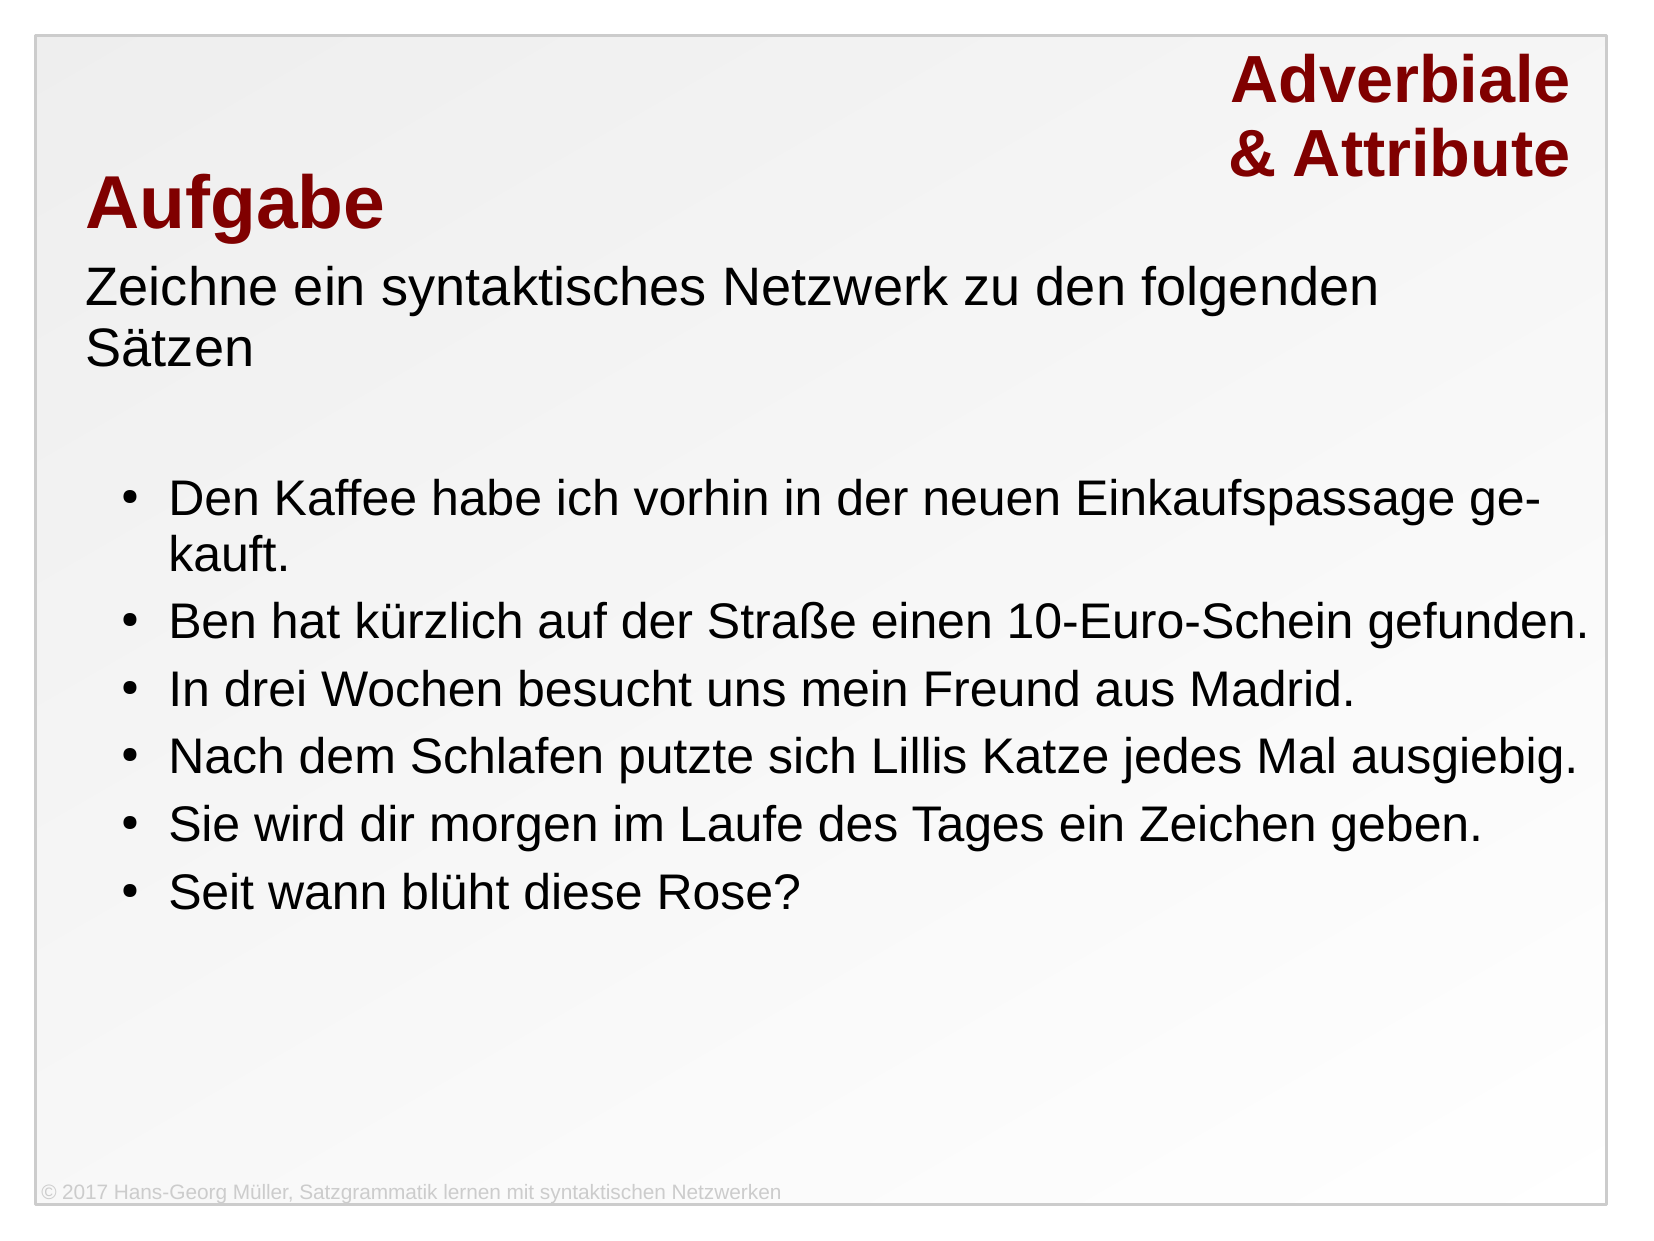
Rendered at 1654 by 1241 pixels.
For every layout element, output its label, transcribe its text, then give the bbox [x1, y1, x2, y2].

text_box Den Kaffee habe ich vorhin in der neuen Einkaufspassage ge-kauft. Ben hat kürzlich auf der Straße einen 10-Euro-Schein gefunden. In drei Wochen besucht uns mein Freund aus Madrid. Nach dem Schlafen putzte sich Lillis Katze jedes Mal ausgiebig. Sie wird dir morgen im Laufe des Tages ein Zeichen geben. Seit wann blüht diese Rose? [106, 462, 1607, 1193]
text_box Aufgabe Zeichne ein syntaktisches Netzwerk zu den folgenden Sätzen [70, 153, 1571, 430]
title Adverbiale & Attribute [82, 41, 1571, 192]
